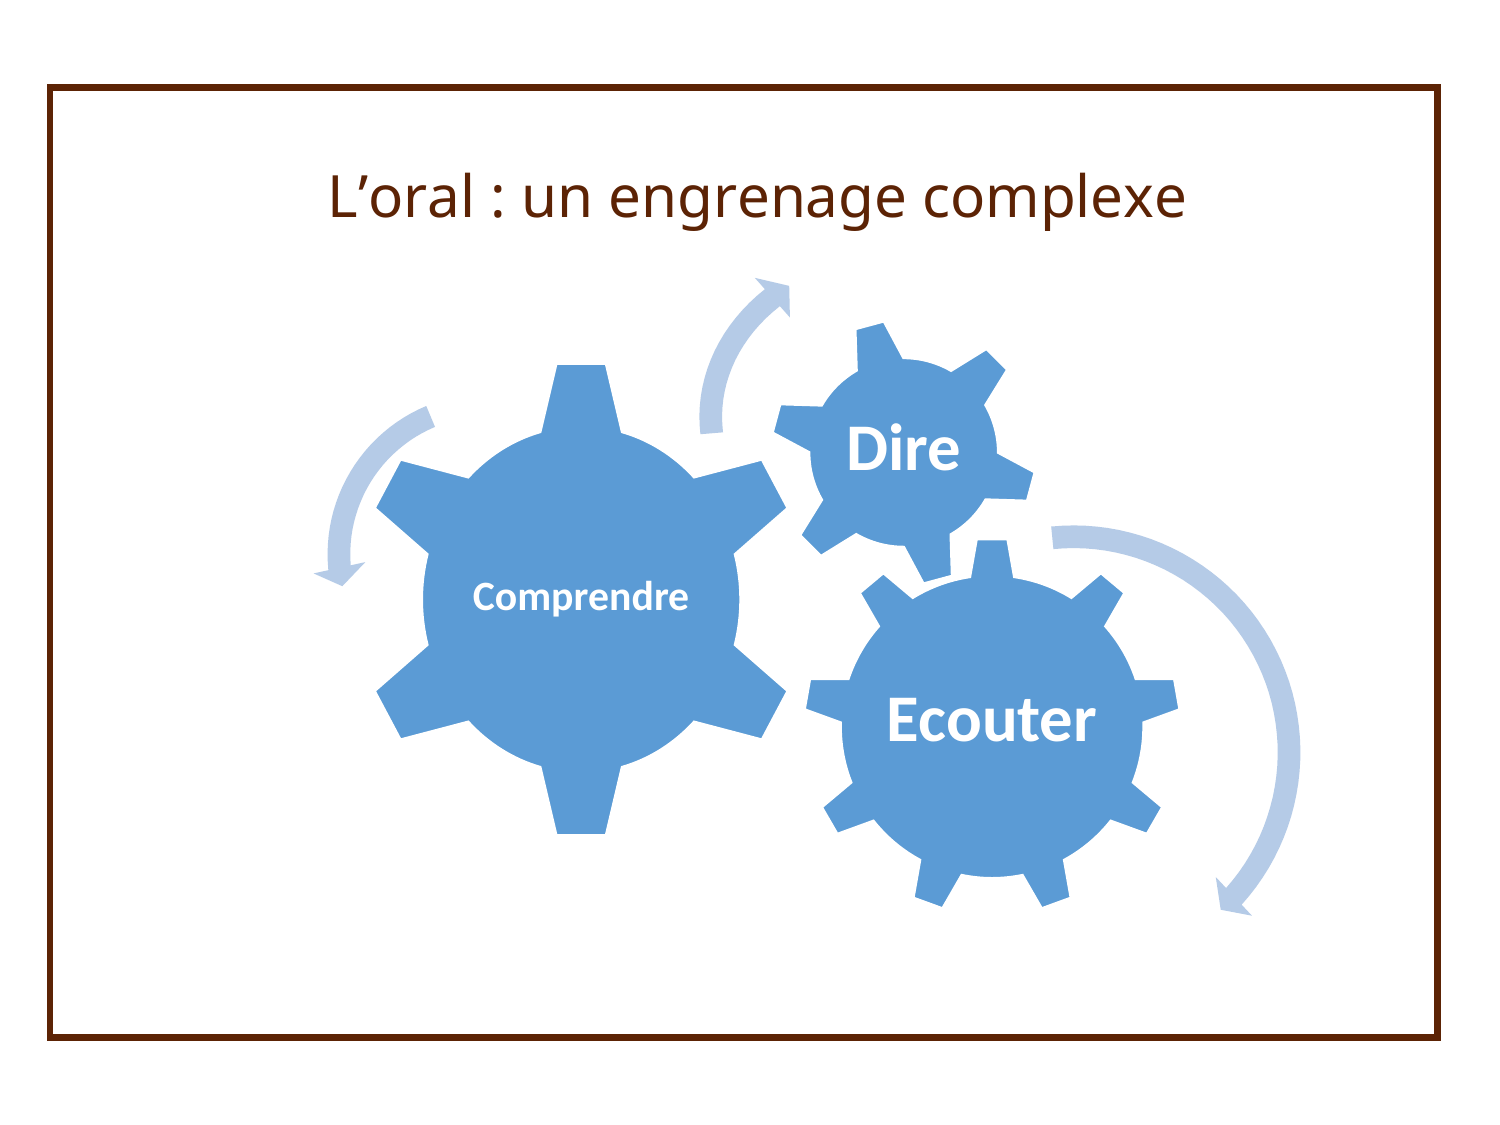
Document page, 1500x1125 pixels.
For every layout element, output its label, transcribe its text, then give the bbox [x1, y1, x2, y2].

text_box [699, 277, 790, 435]
text_box Ecouter [804, 539, 1180, 909]
text_box Comprendre [374, 363, 788, 836]
text_box [313, 406, 436, 587]
text_box Dire [772, 321, 1035, 584]
text_box [1051, 525, 1301, 916]
title L’oral : un engrenage complexe [312, 137, 1351, 250]
